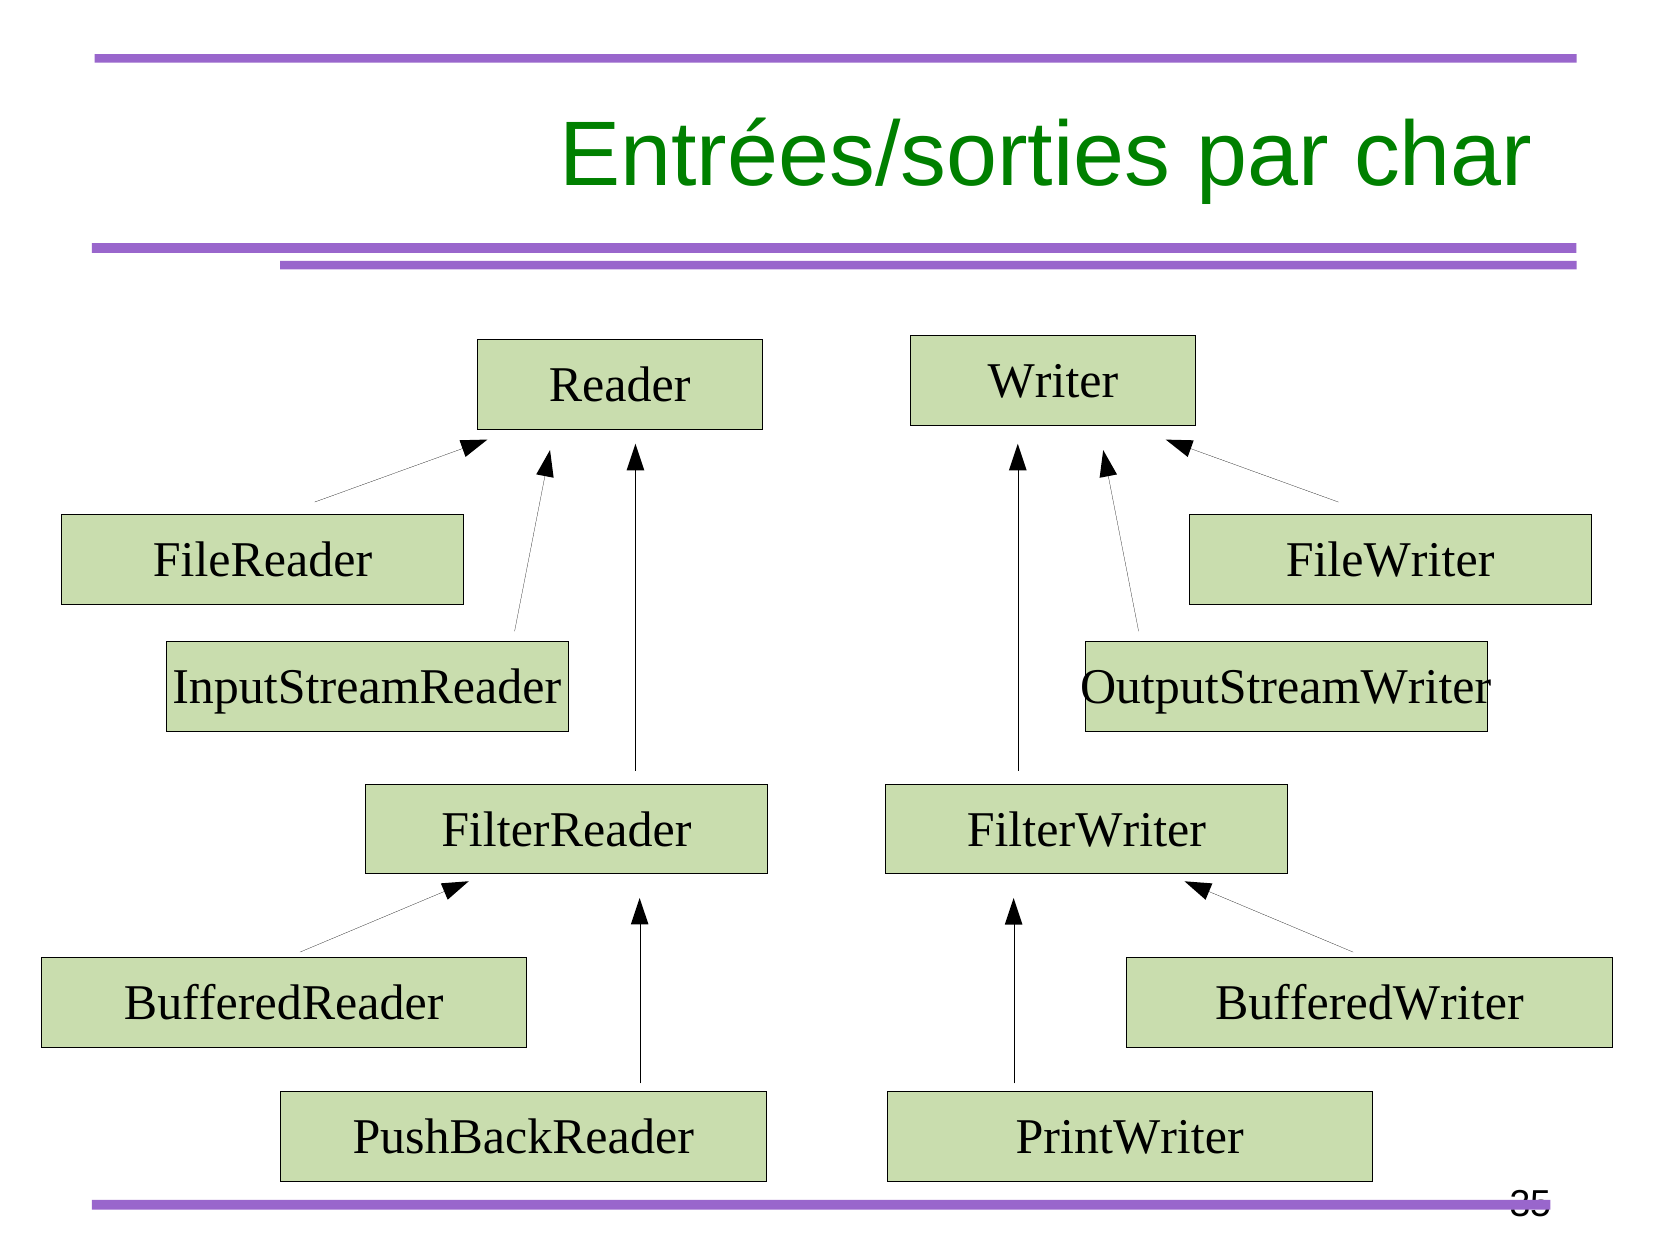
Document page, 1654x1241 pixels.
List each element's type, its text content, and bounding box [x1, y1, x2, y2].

text_box BufferedWriter [1126, 957, 1613, 1048]
text_box FilterReader [365, 784, 768, 874]
text_box OutputStreamWriter [1087, 672, 1109, 702]
text_box FilterWriter [885, 784, 1288, 874]
text_box Writer [910, 335, 1196, 426]
text_box PushBackReader [280, 1091, 767, 1182]
text_box FileWriter [1189, 514, 1592, 605]
text_box FileReader [61, 514, 464, 605]
text_box OutputStreamWriter [1085, 641, 1488, 732]
text_box BufferedReader [41, 957, 527, 1048]
title Entrées/sorties par char [121, 49, 1534, 257]
text_box Reader [477, 339, 763, 430]
text_box PrintWriter [887, 1091, 1373, 1182]
text_box InputStreamReader [166, 641, 569, 732]
